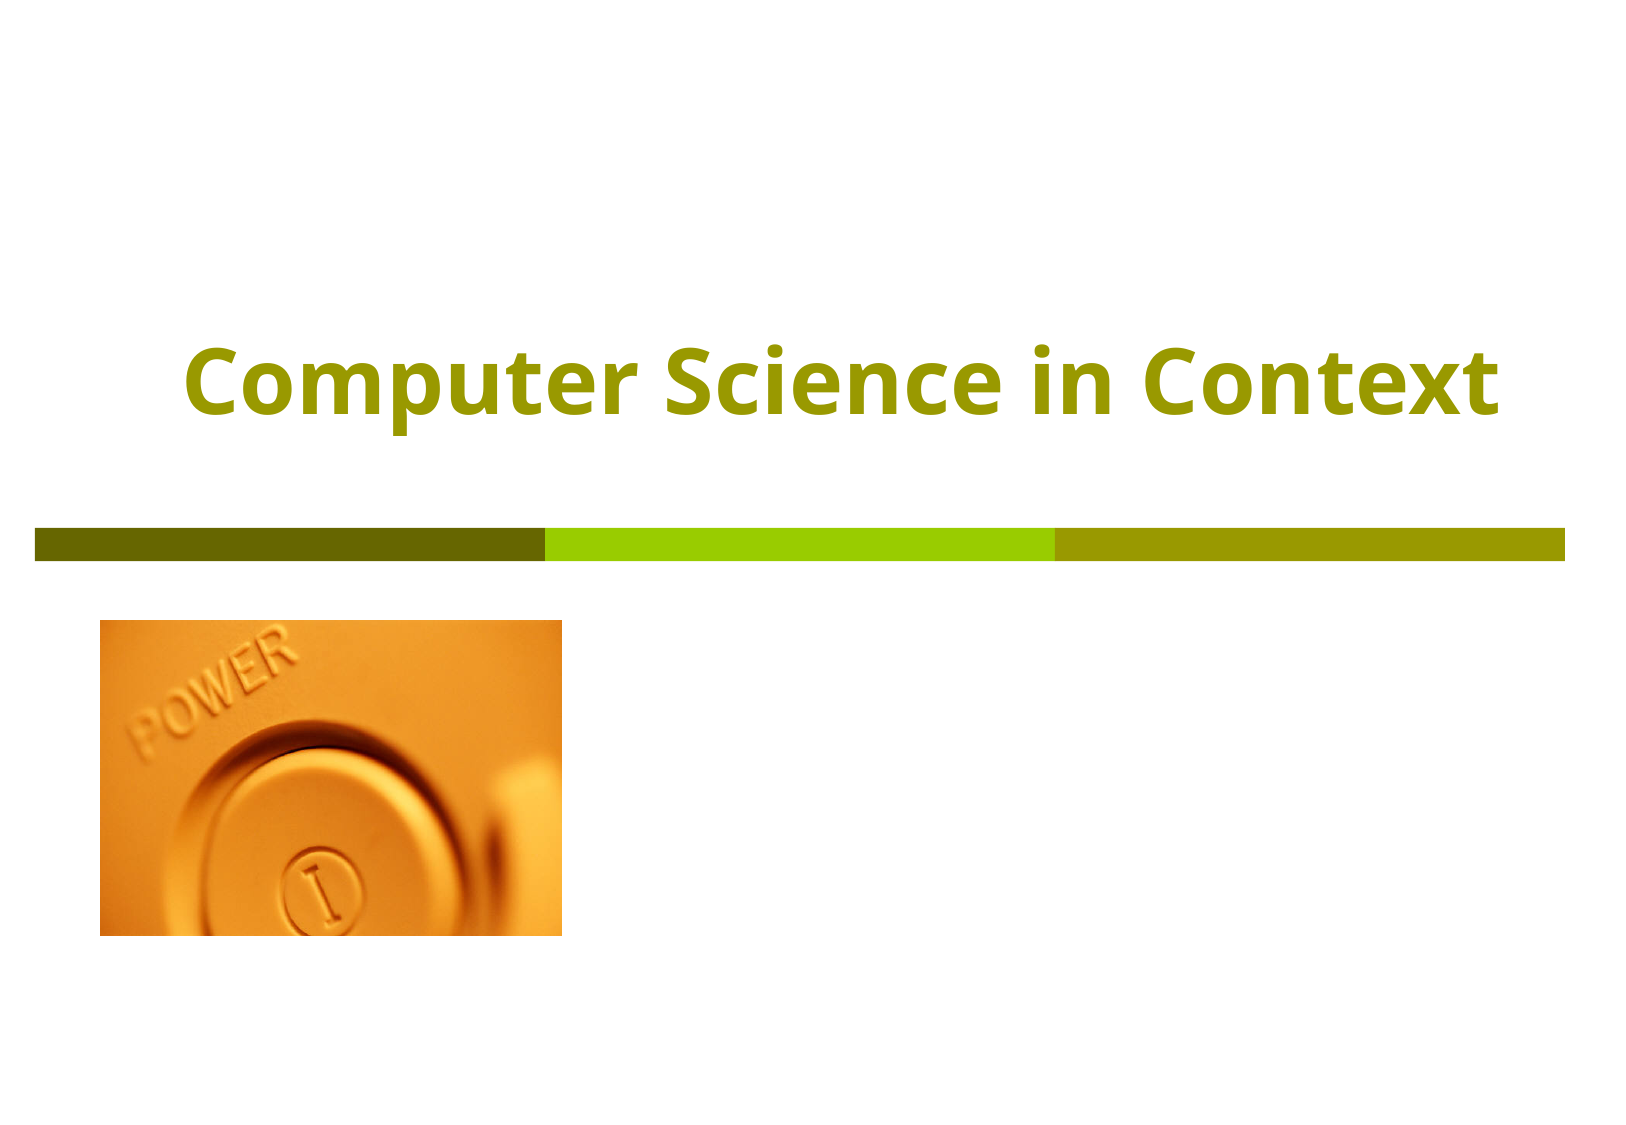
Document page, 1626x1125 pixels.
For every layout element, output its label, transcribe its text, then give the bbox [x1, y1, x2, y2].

picture [100, 620, 562, 936]
title Computer Science in Context [121, 324, 1503, 443]
